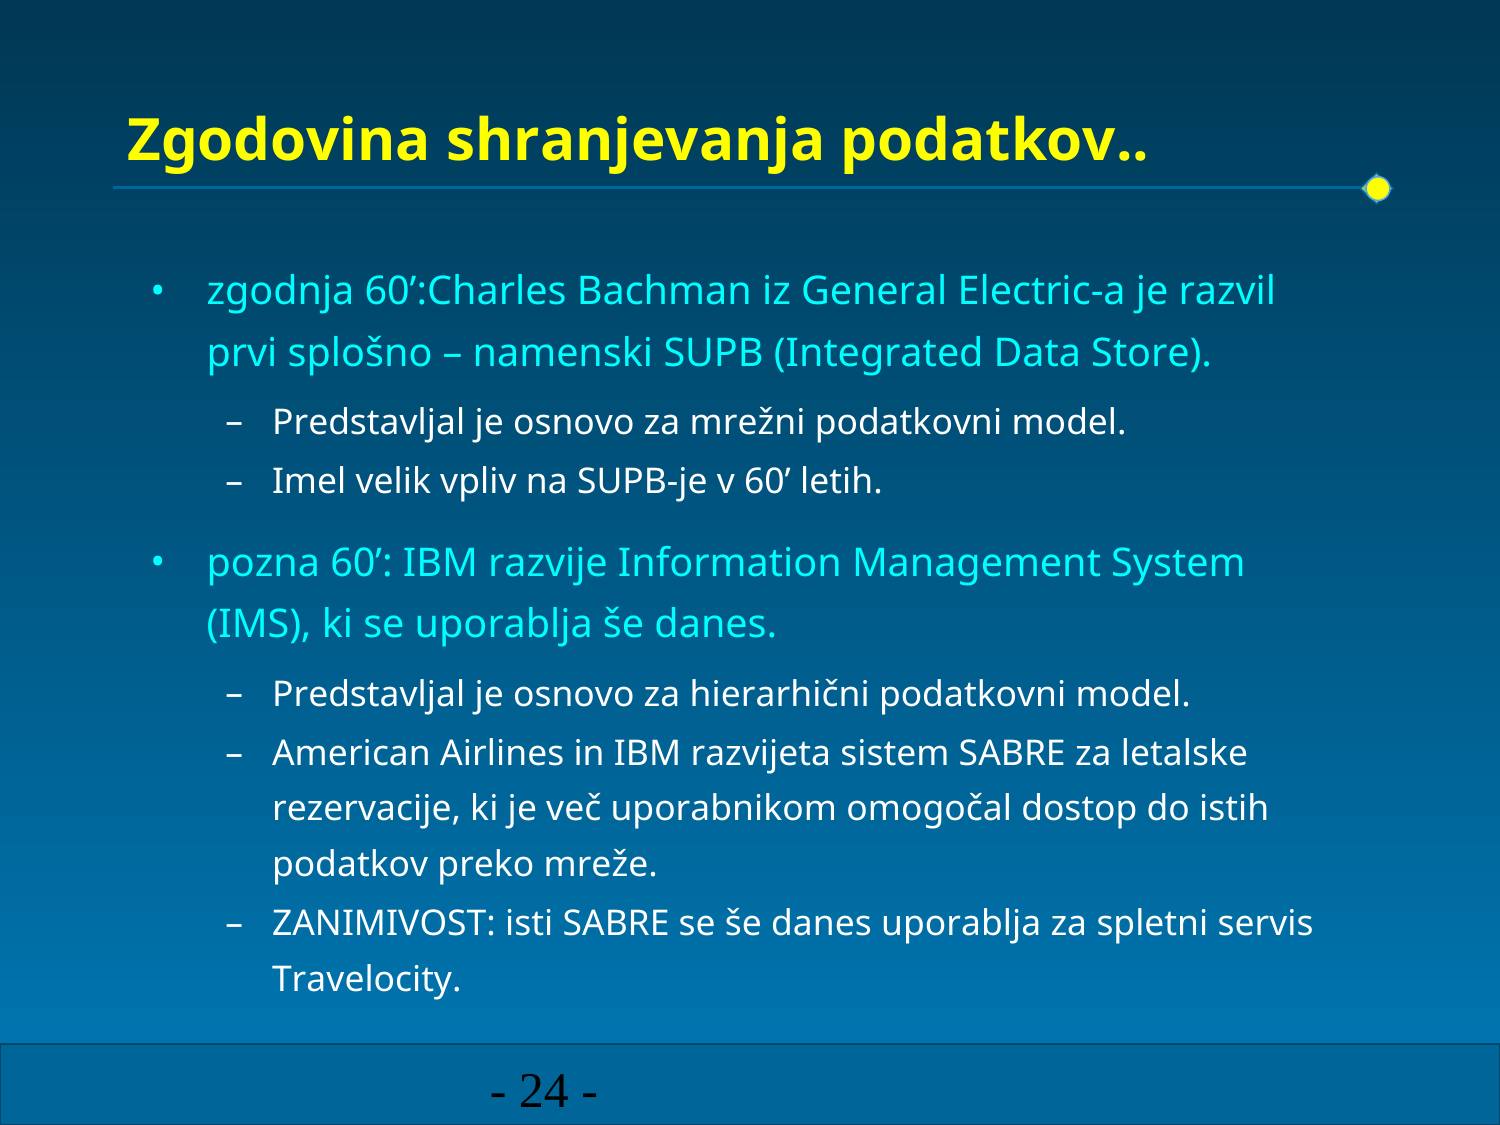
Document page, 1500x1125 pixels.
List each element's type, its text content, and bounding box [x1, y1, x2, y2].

title Zgodovina shranjevanja podatkov.. [112, 94, 1388, 181]
list zgodnja 60’:Charles Bachman iz General Electric-a je razvil prvi splošno – namenski SUPB (Integrated Data Store). Predstavljal je osnovo za mrežni podatkovni model. Imel velik vpliv na SUPB-je v 60’ letih. pozna 60’: IBM razvije Information Management System (IMS), ki se uporablja še danes. Predstavljal je osnovo za hierarhični podatkovni model. American Airlines in IBM razvijeta sistem SABRE za letalske rezervacije, ki je več uporabnikom omogočal dostop do istih podatkov preko mreže. ZANIMIVOST: isti SABRE se še danes uporablja za spletni servis Travelocity. [135, 243, 1368, 1038]
